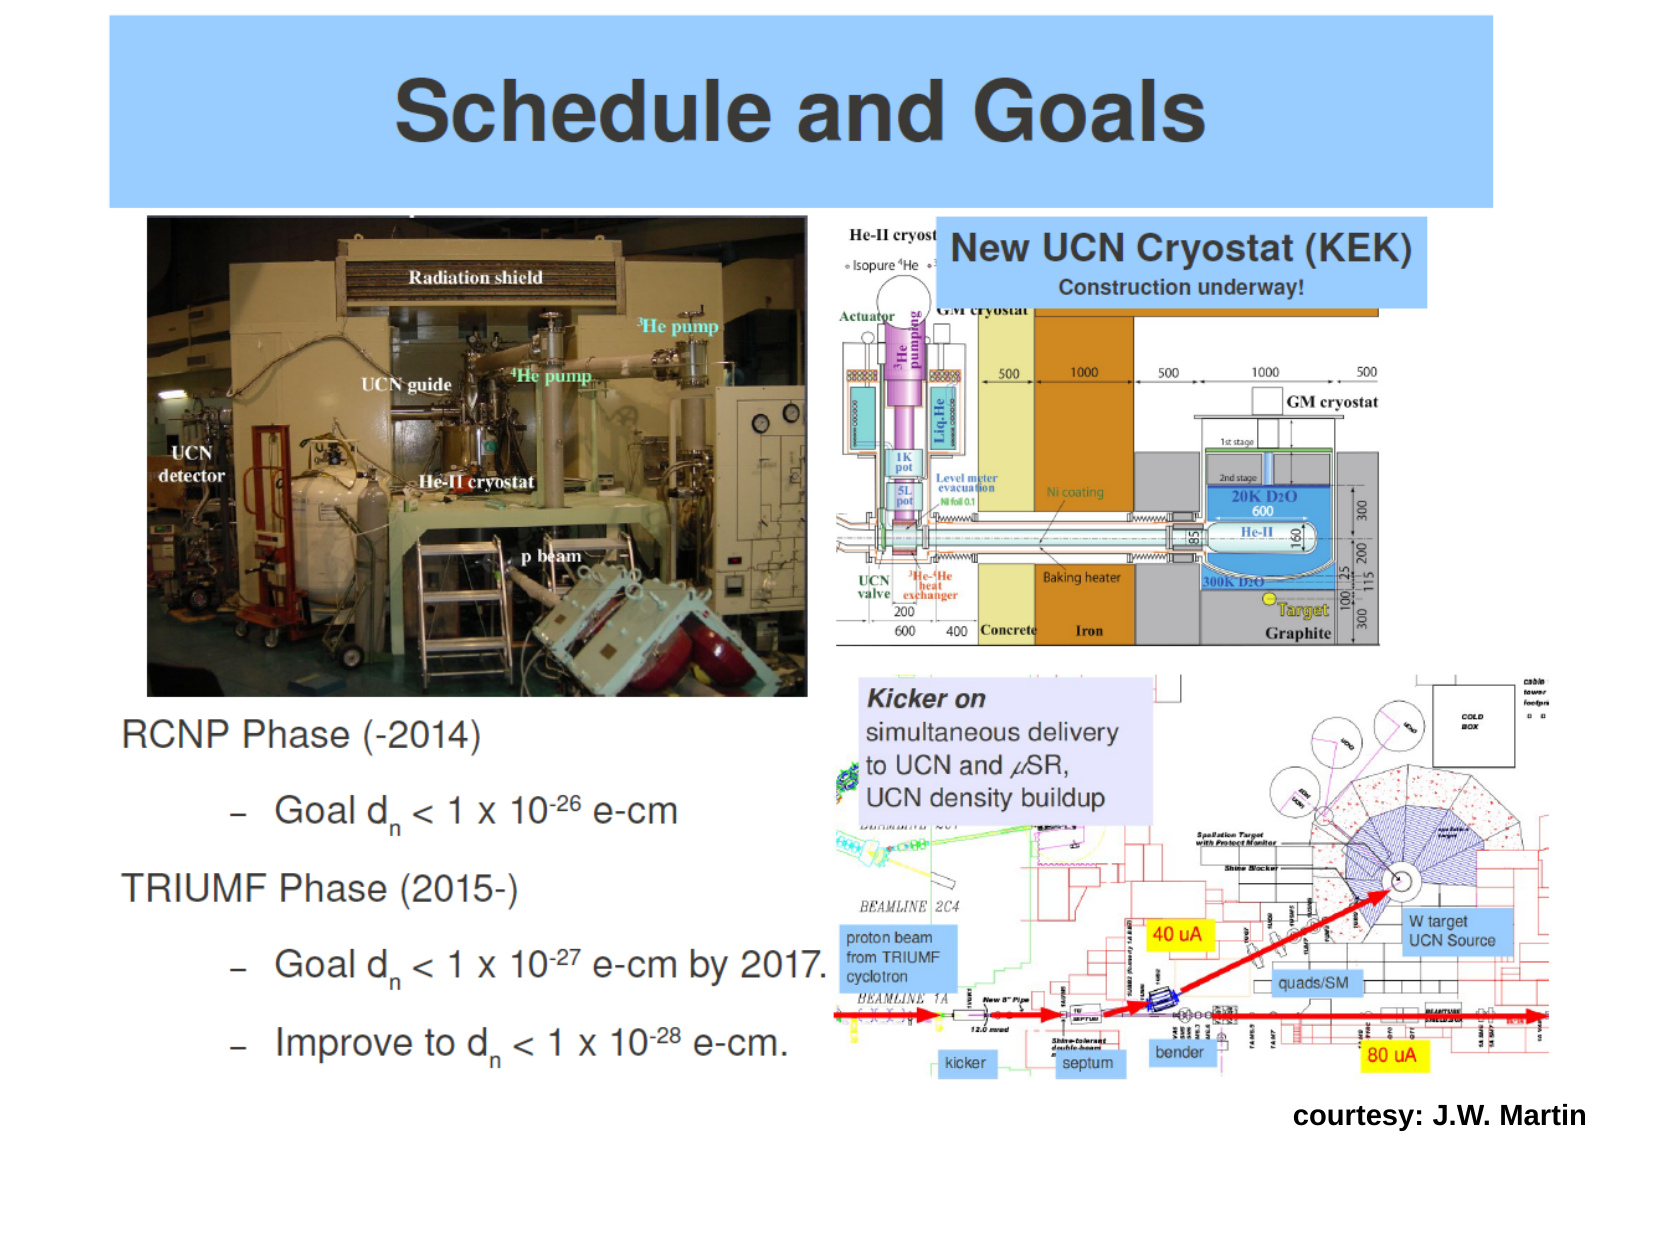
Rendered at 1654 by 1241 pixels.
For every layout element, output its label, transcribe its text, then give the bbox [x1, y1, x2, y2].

text_box courtesy: J.W. Martin [1267, 1088, 1603, 1140]
picture [90, 7, 1563, 1092]
